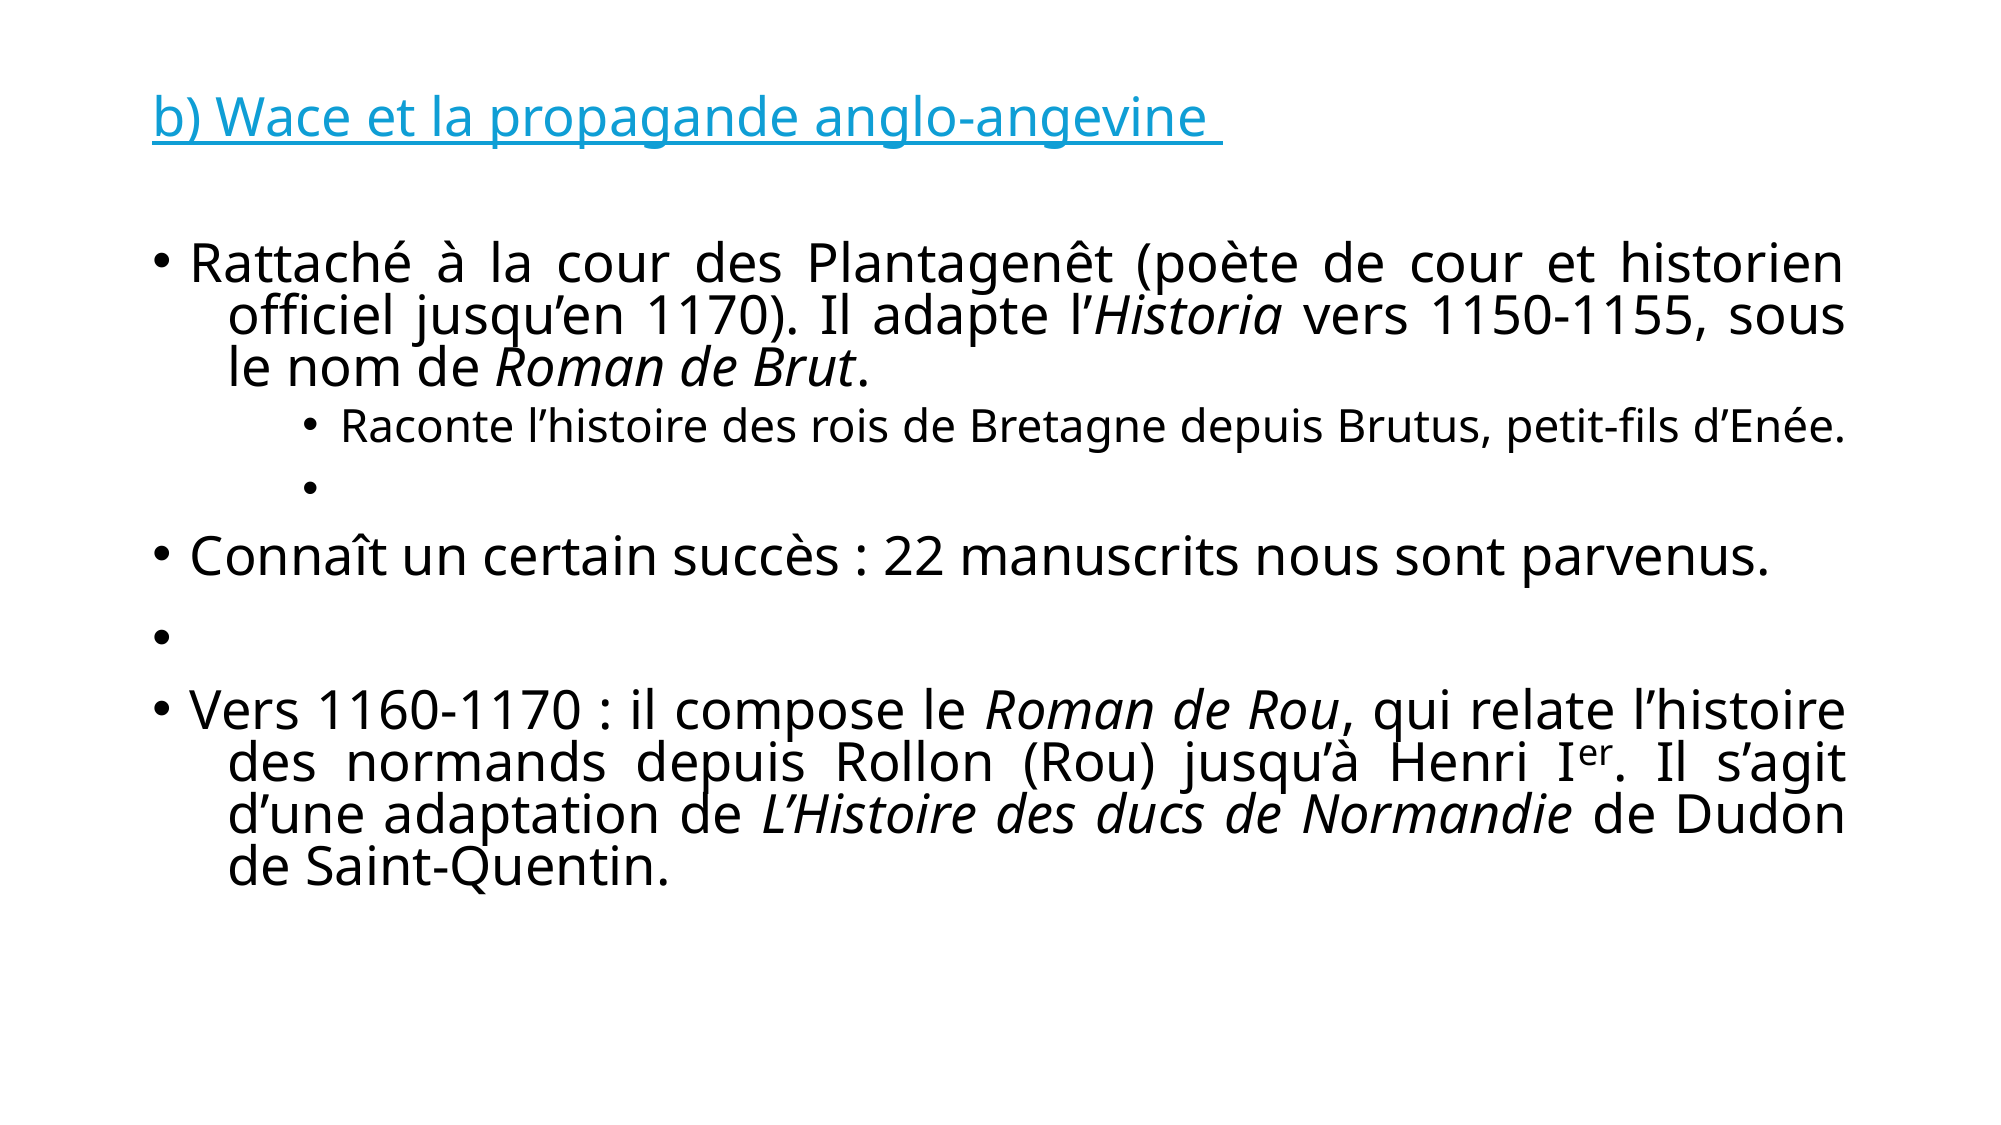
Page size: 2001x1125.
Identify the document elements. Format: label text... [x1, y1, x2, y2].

list b) Wace et la propagande anglo-angevine Rattaché à la cour des Plantagenêt (poète de cour et historien officiel jusqu’en 1170). Il adapte l’Historia vers 1150-1155, sous le nom de Roman de Brut. Raconte l’histoire des rois de Bretagne depuis Brutus, petit-fils d’Enée. Connaît un certain succès : 22 manuscrits nous sont parvenus. Vers 1160-1170 : il compose le Roman de Rou, qui relate l’histoire des normands depuis Rollon (Rou) jusqu’à Henri Ier. Il s’agit d’une adaptation de L’Histoire des ducs de Normandie de Dudon de Saint-Quentin. [137, 87, 1863, 1014]
